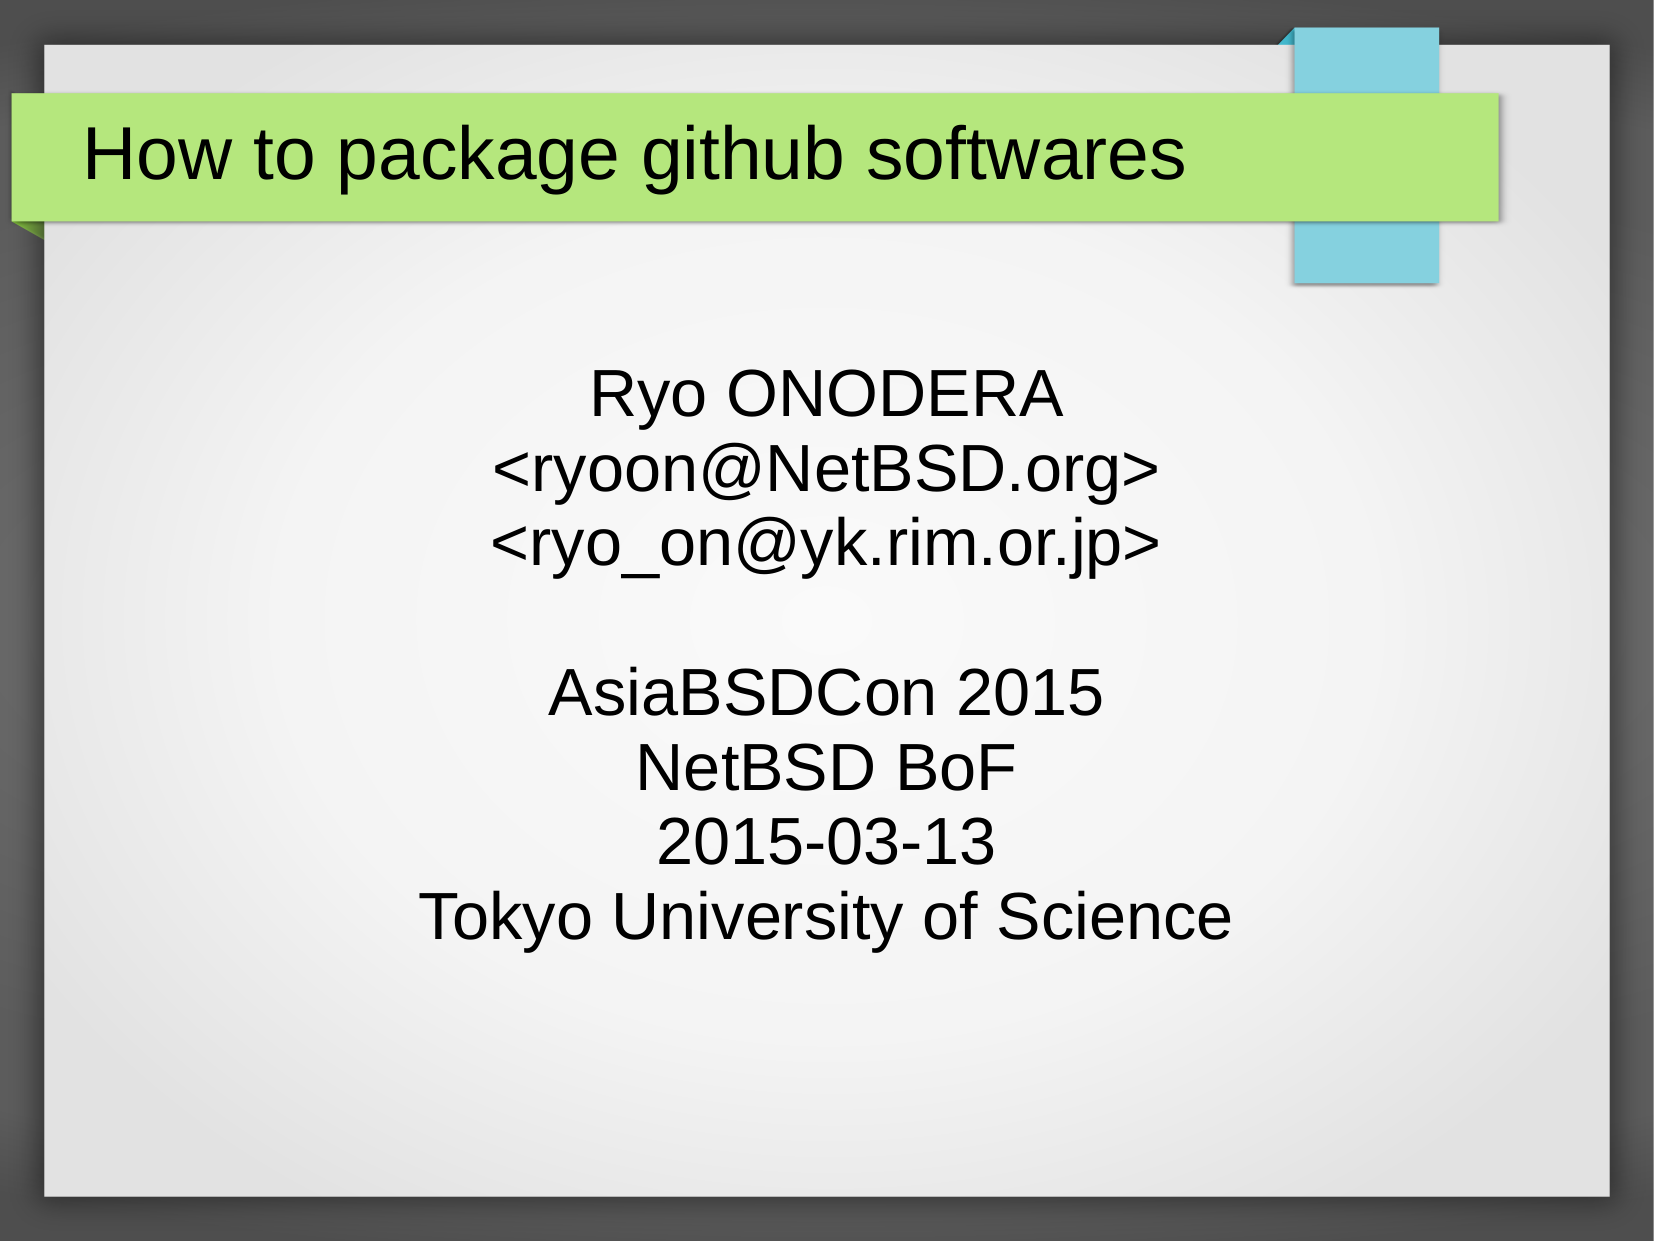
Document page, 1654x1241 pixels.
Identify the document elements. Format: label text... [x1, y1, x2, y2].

title How to package github softwares [82, 94, 1264, 213]
subtitle Ryo ONODERA <ryoon@NetBSD.org> <ryo_on@yk.rim.or.jp> AsiaBSDCon 2015 NetBSD BoF 2015-03-13 Tokyo University of Science [82, 295, 1571, 1015]
picture [0, 0, 1654, 1241]
